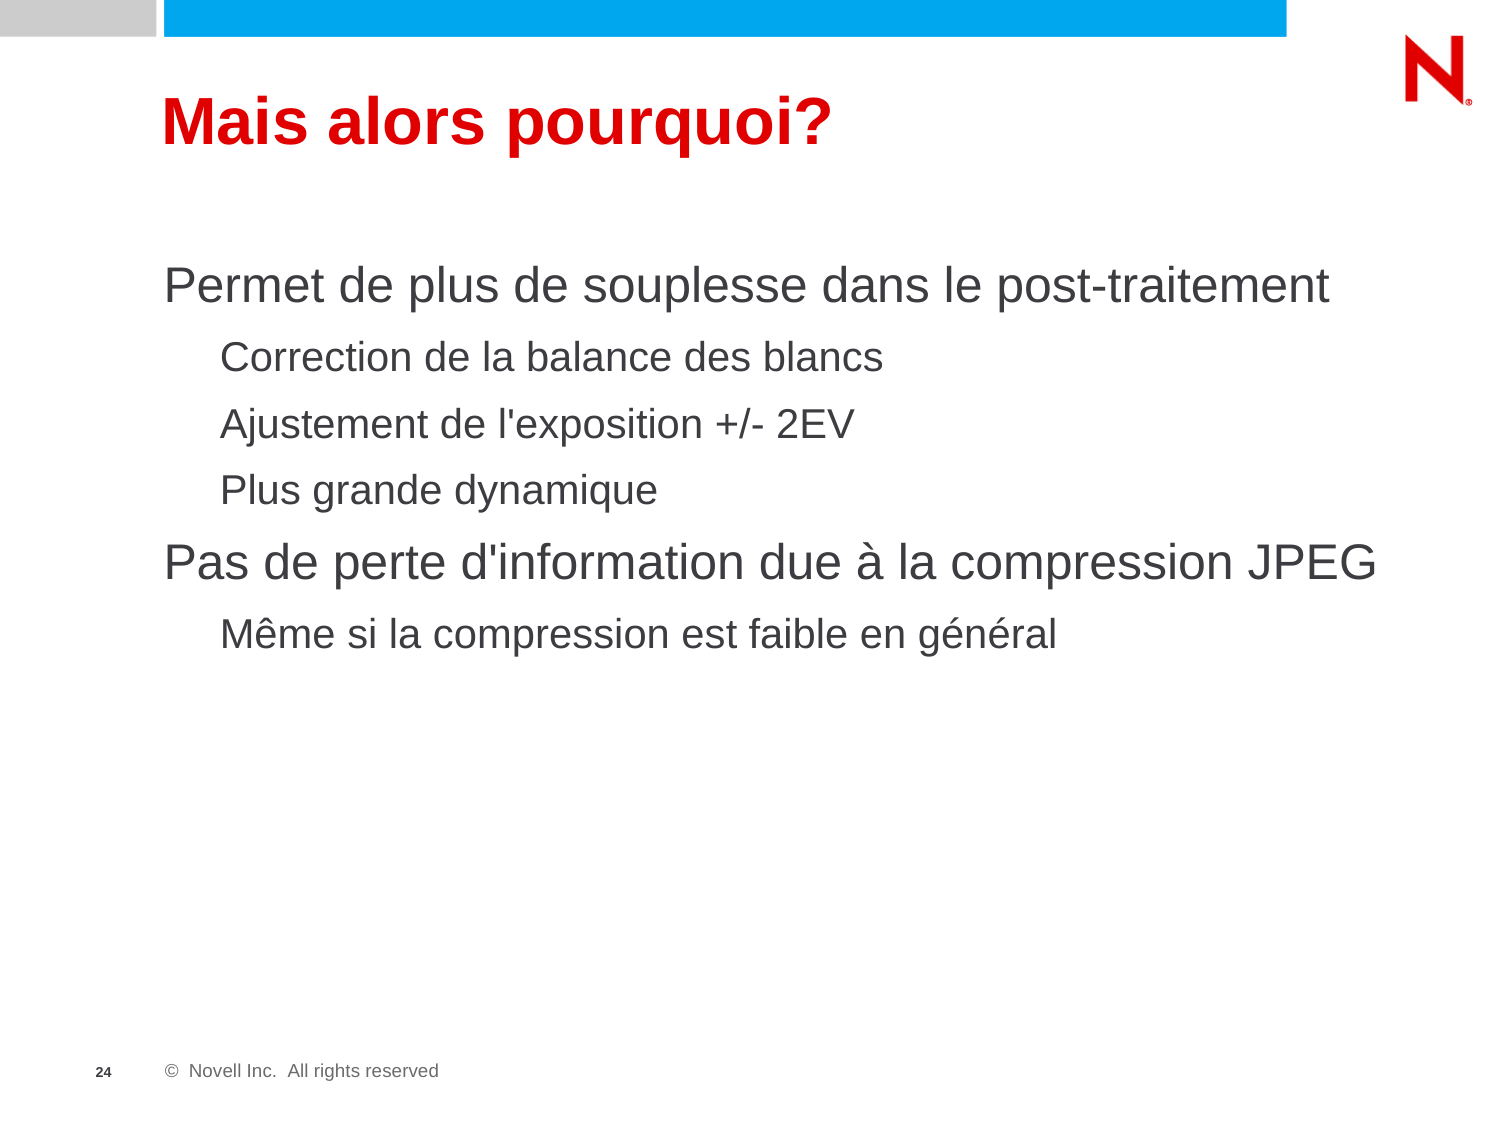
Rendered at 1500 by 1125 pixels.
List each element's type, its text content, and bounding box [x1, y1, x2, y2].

list Permet de plus de souplesse dans le post-traitement Correction de la balance des blancs Ajustement de l'exposition +/- 2EV Plus grande dynamique Pas de perte d'information due à la compression JPEG Même si la compression est faible en général [163, 254, 1404, 986]
picture [1403, 32, 1473, 107]
title Mais alors pourquoi? [161, 41, 1383, 205]
